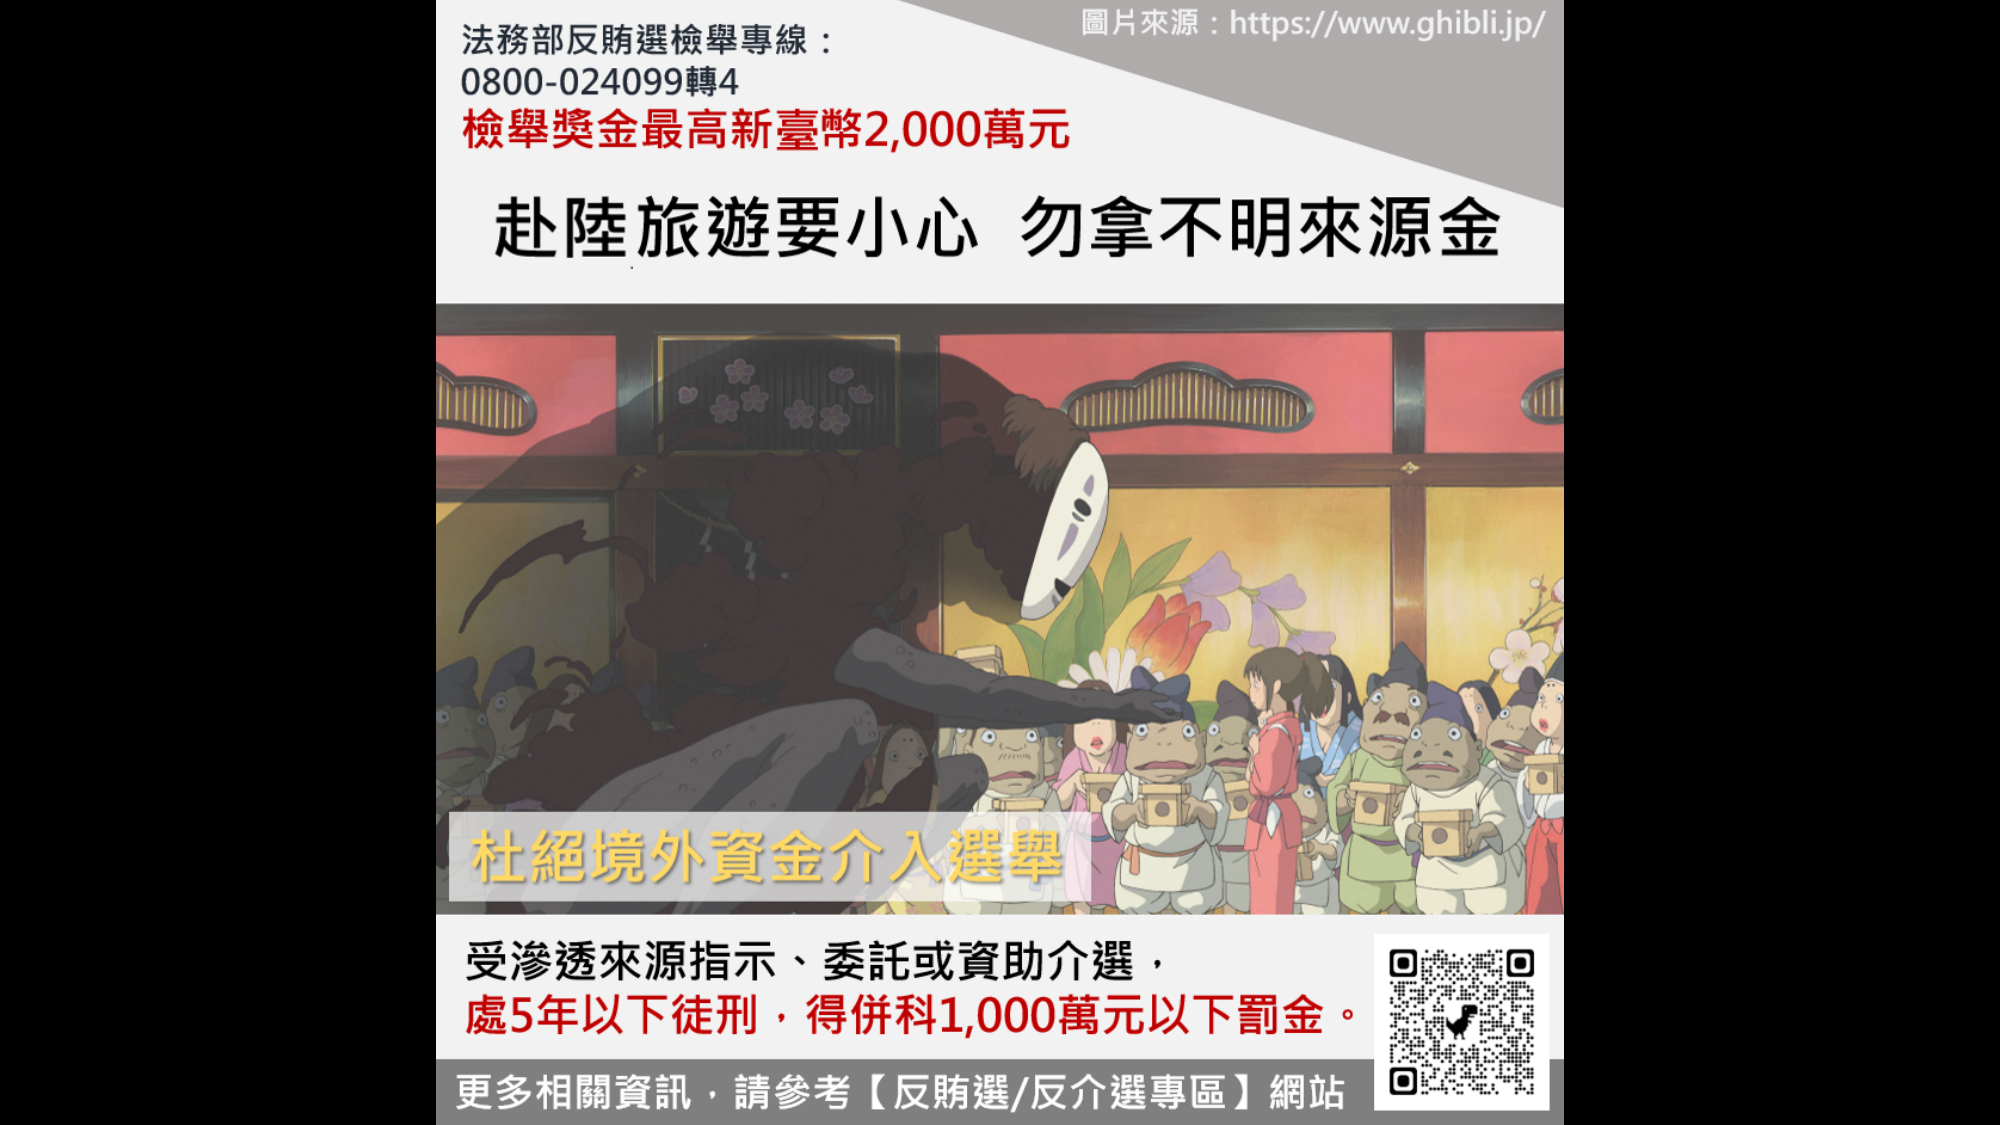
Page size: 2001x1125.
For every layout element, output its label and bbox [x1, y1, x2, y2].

picture [436, 0, 1564, 1125]
